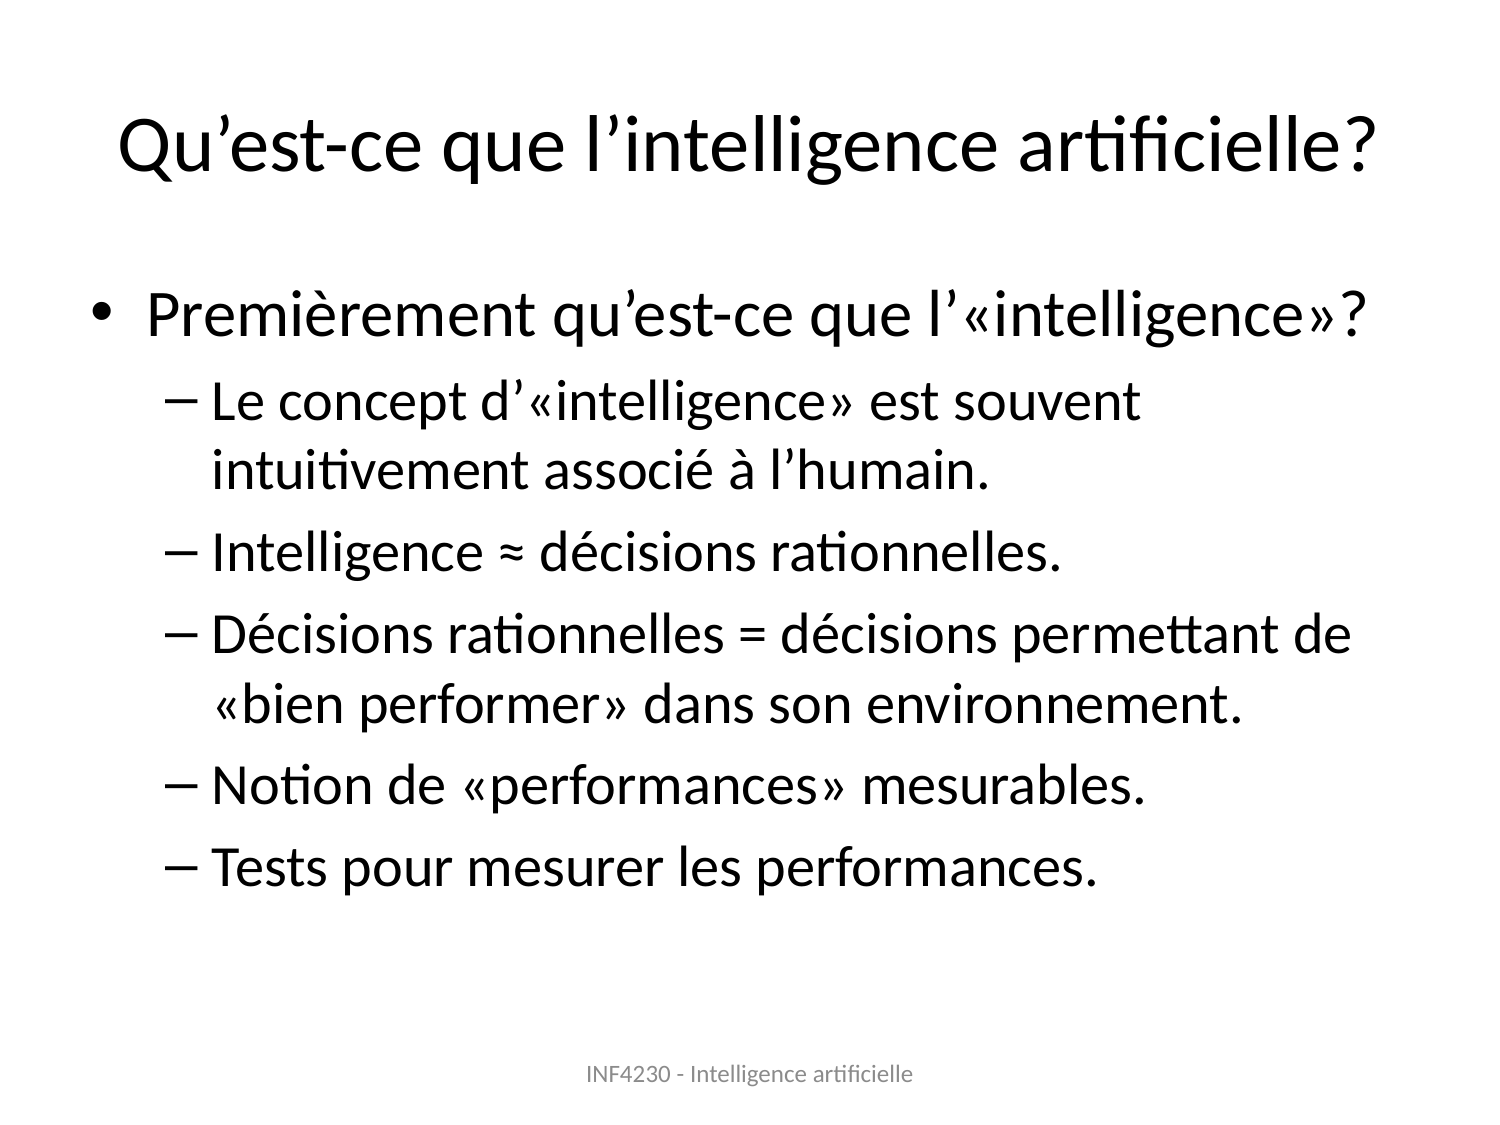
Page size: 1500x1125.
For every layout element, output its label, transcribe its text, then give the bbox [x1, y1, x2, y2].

list Premièrement qu’est-ce que l’«intelligence»? Le concept d’«intelligence» est souvent intuitivement associé à l’humain. Intelligence ≈ décisions rationnelles. Décisions rationnelles = décisions permettant de «bien performer» dans son environnement. Notion de «performances» mesurables. Tests pour mesurer les performances. [75, 262, 1425, 1005]
title Qu’est-ce que l’intelligence artificielle? [75, 45, 1425, 233]
footer INF4230 - Intelligence artificielle [512, 1042, 988, 1103]
